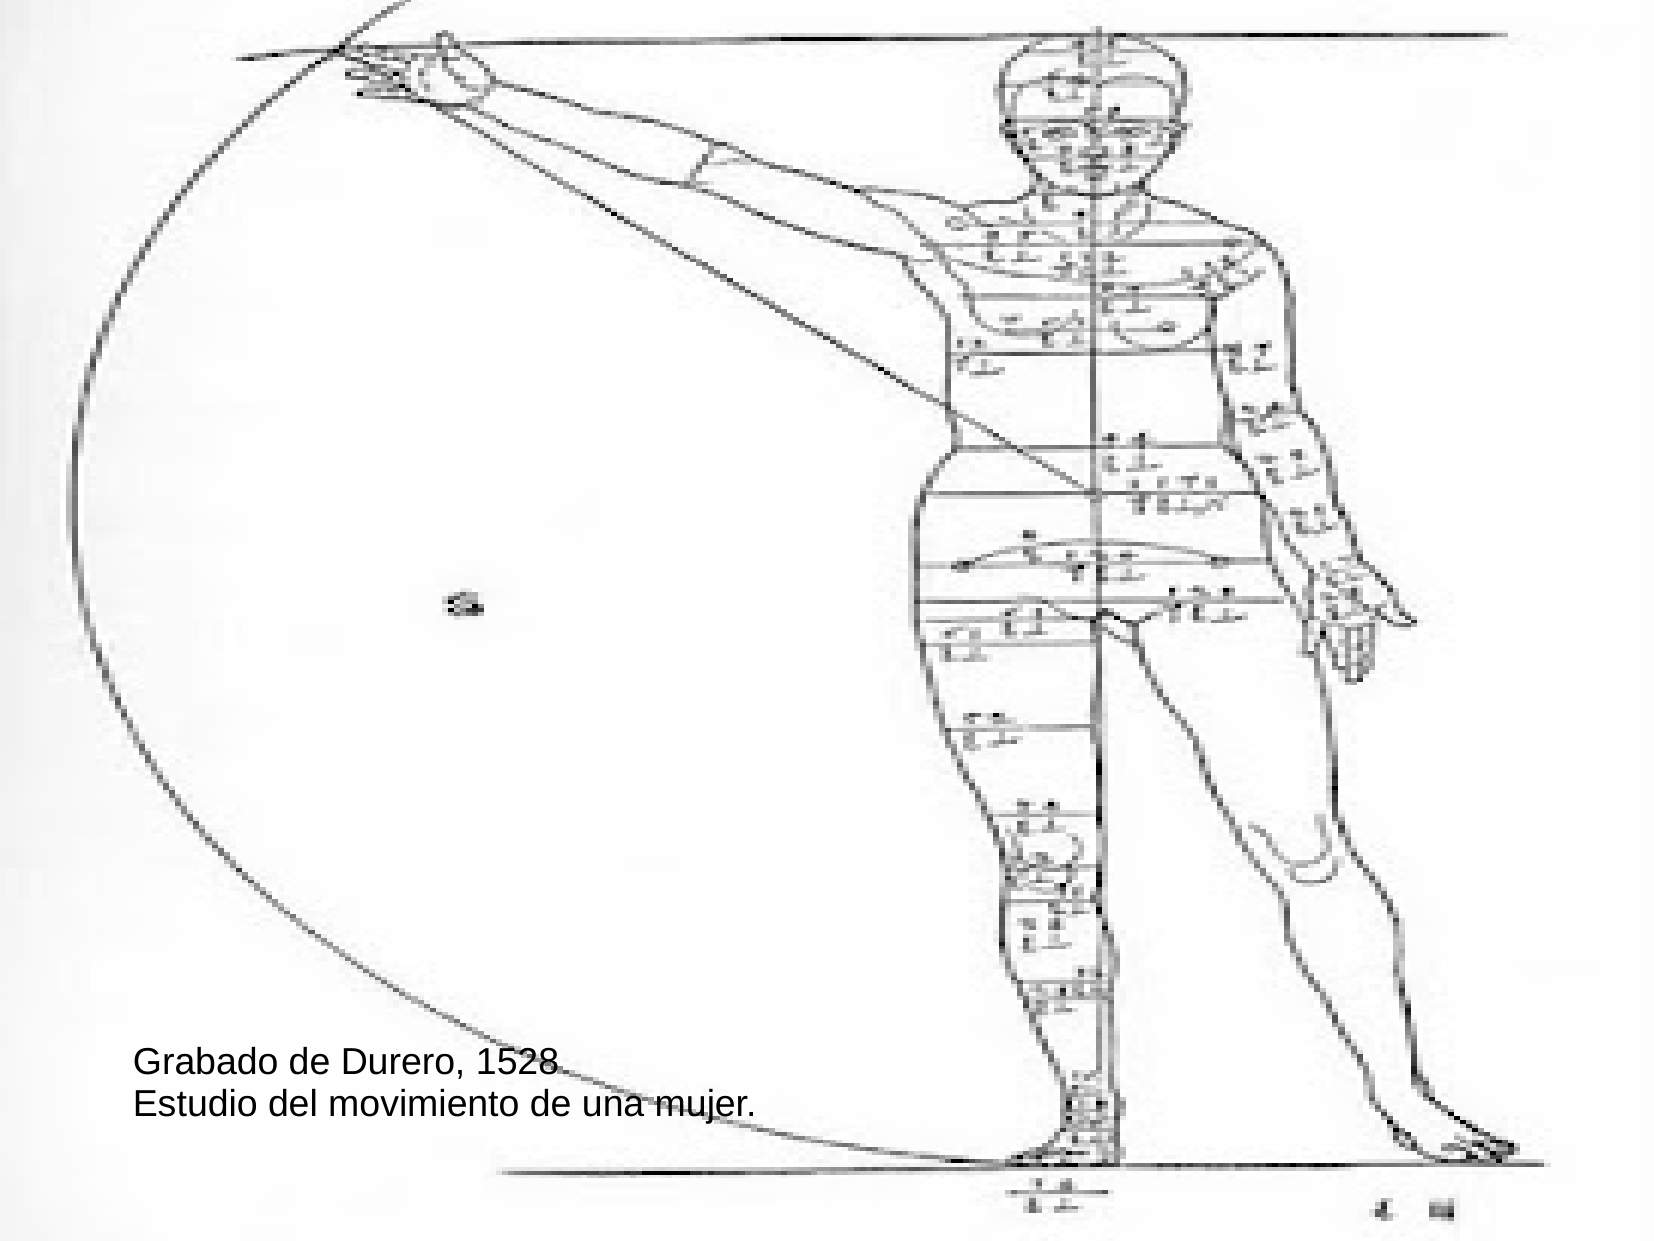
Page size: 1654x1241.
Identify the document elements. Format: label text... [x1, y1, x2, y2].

text_box Grabado de Durero, 1528 Estudio del movimiento de una mujer. [118, 1033, 774, 1133]
picture [0, 0, 1654, 1241]
